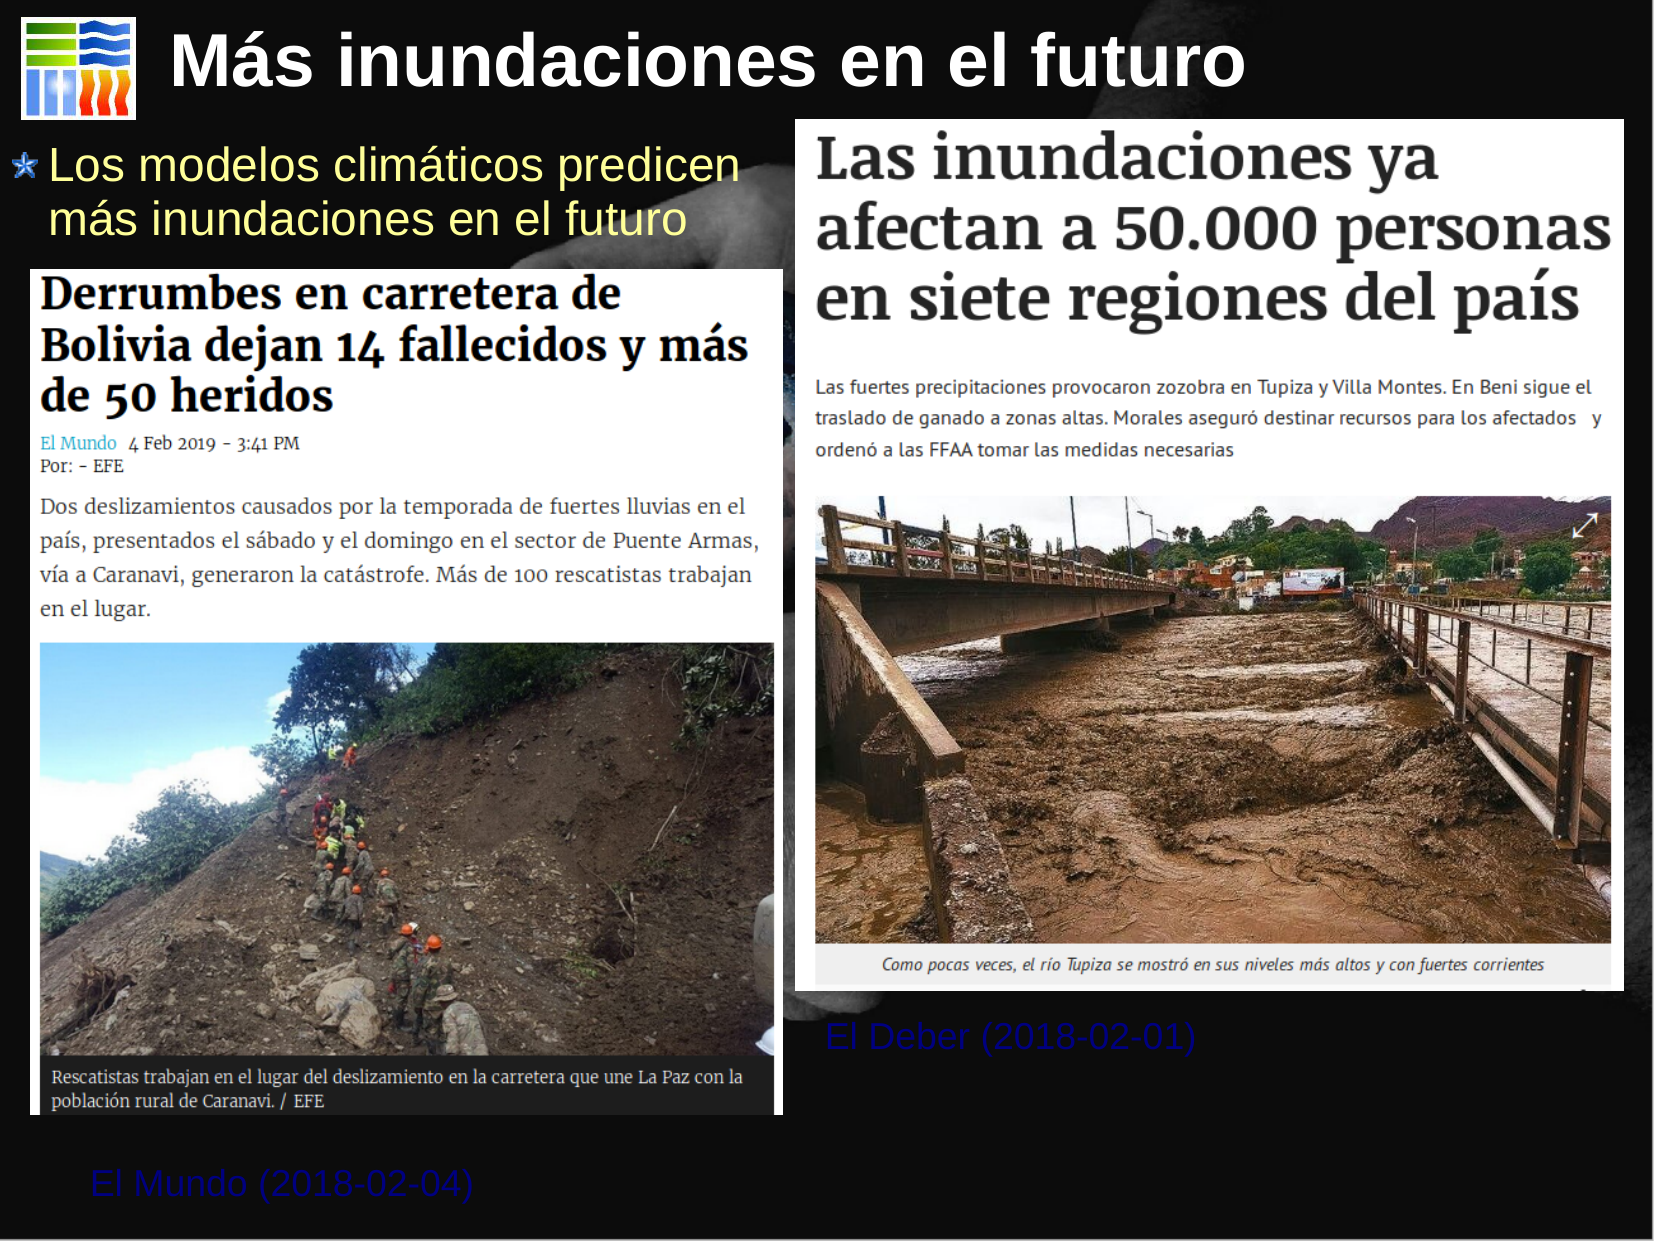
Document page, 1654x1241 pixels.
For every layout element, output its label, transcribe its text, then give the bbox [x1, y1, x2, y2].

picture [0, 0, 169, 130]
text_box El Deber (2018-02-01) [810, 1008, 1223, 1066]
picture [0, 0, 1654, 1241]
text_box Los modelos climáticos predicen más inundaciones en el futuro [0, 130, 781, 616]
title Más inundaciones en el futuro [169, 0, 1636, 136]
text_box El Mundo (2018-02-04) [75, 1155, 490, 1212]
